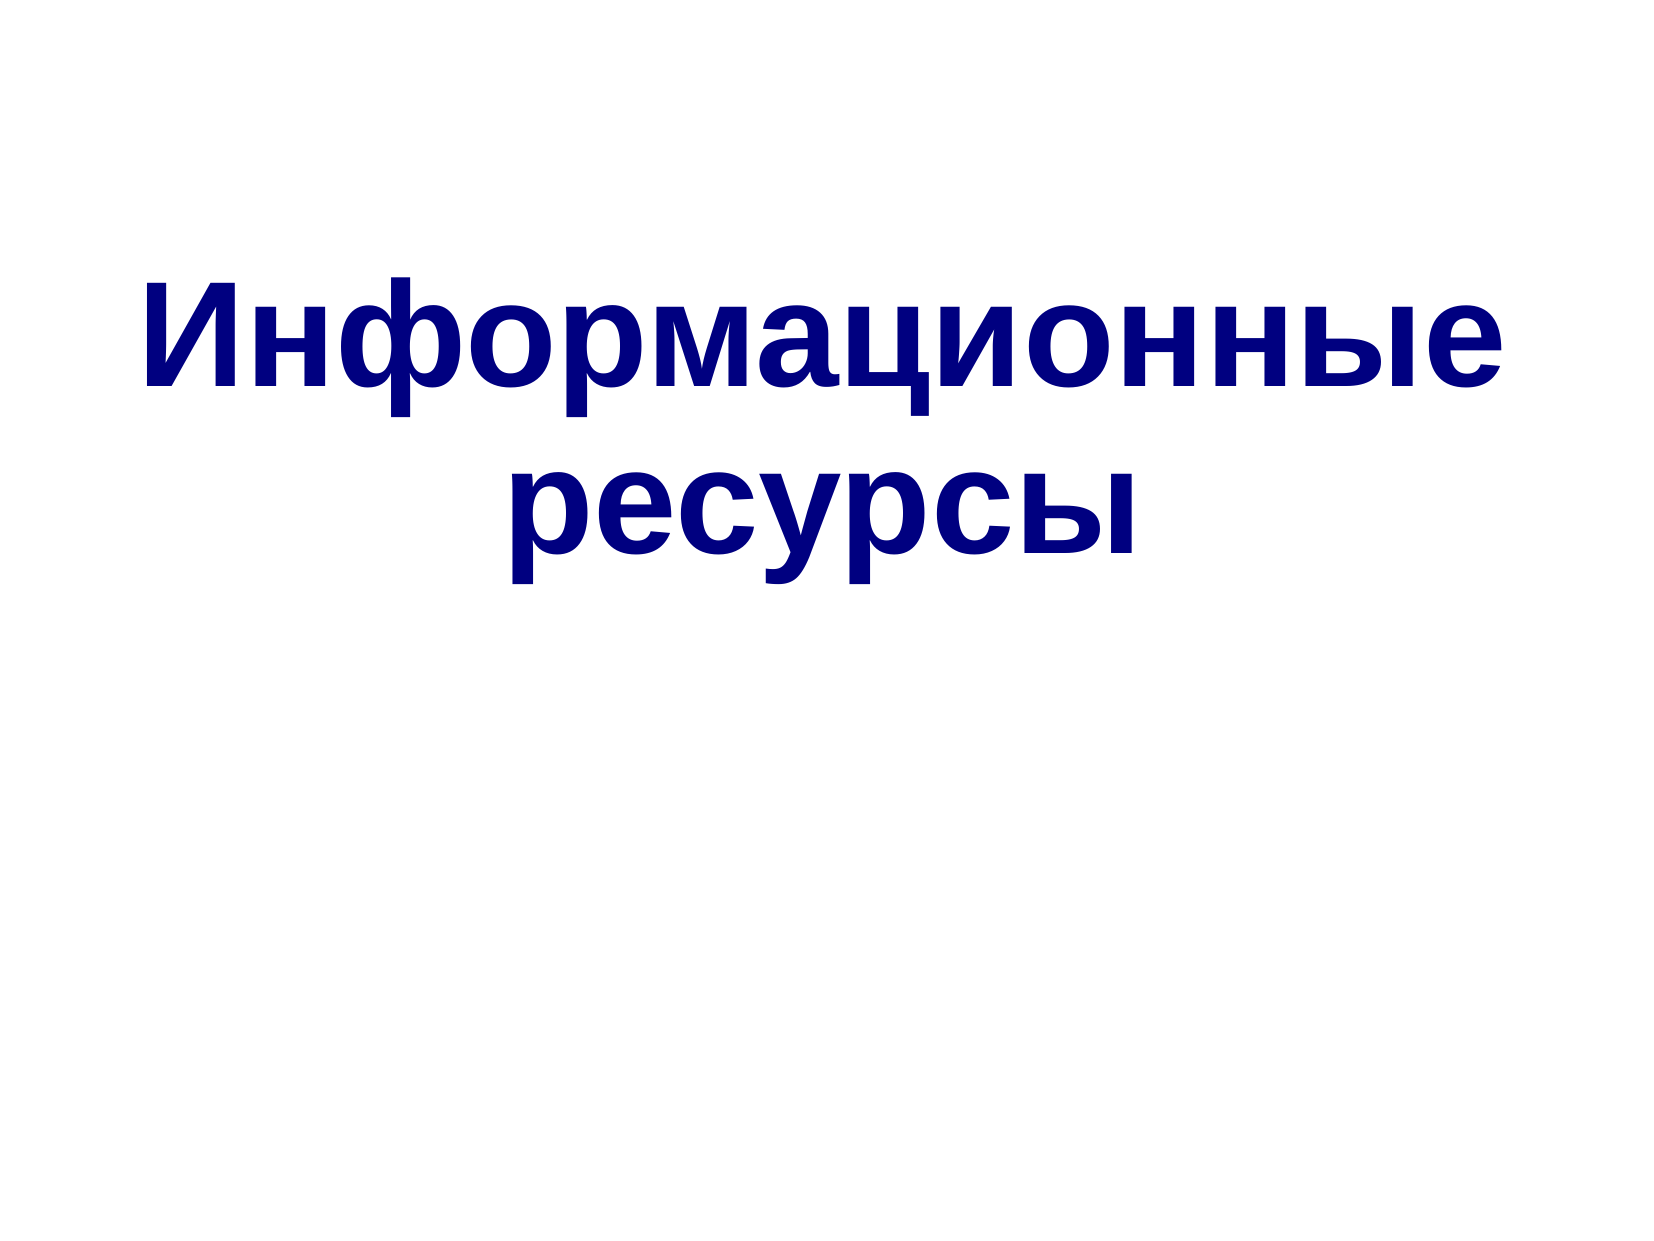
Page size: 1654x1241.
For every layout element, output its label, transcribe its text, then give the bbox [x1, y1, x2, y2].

text_box Информационные ресурсы [98, 243, 1547, 761]
